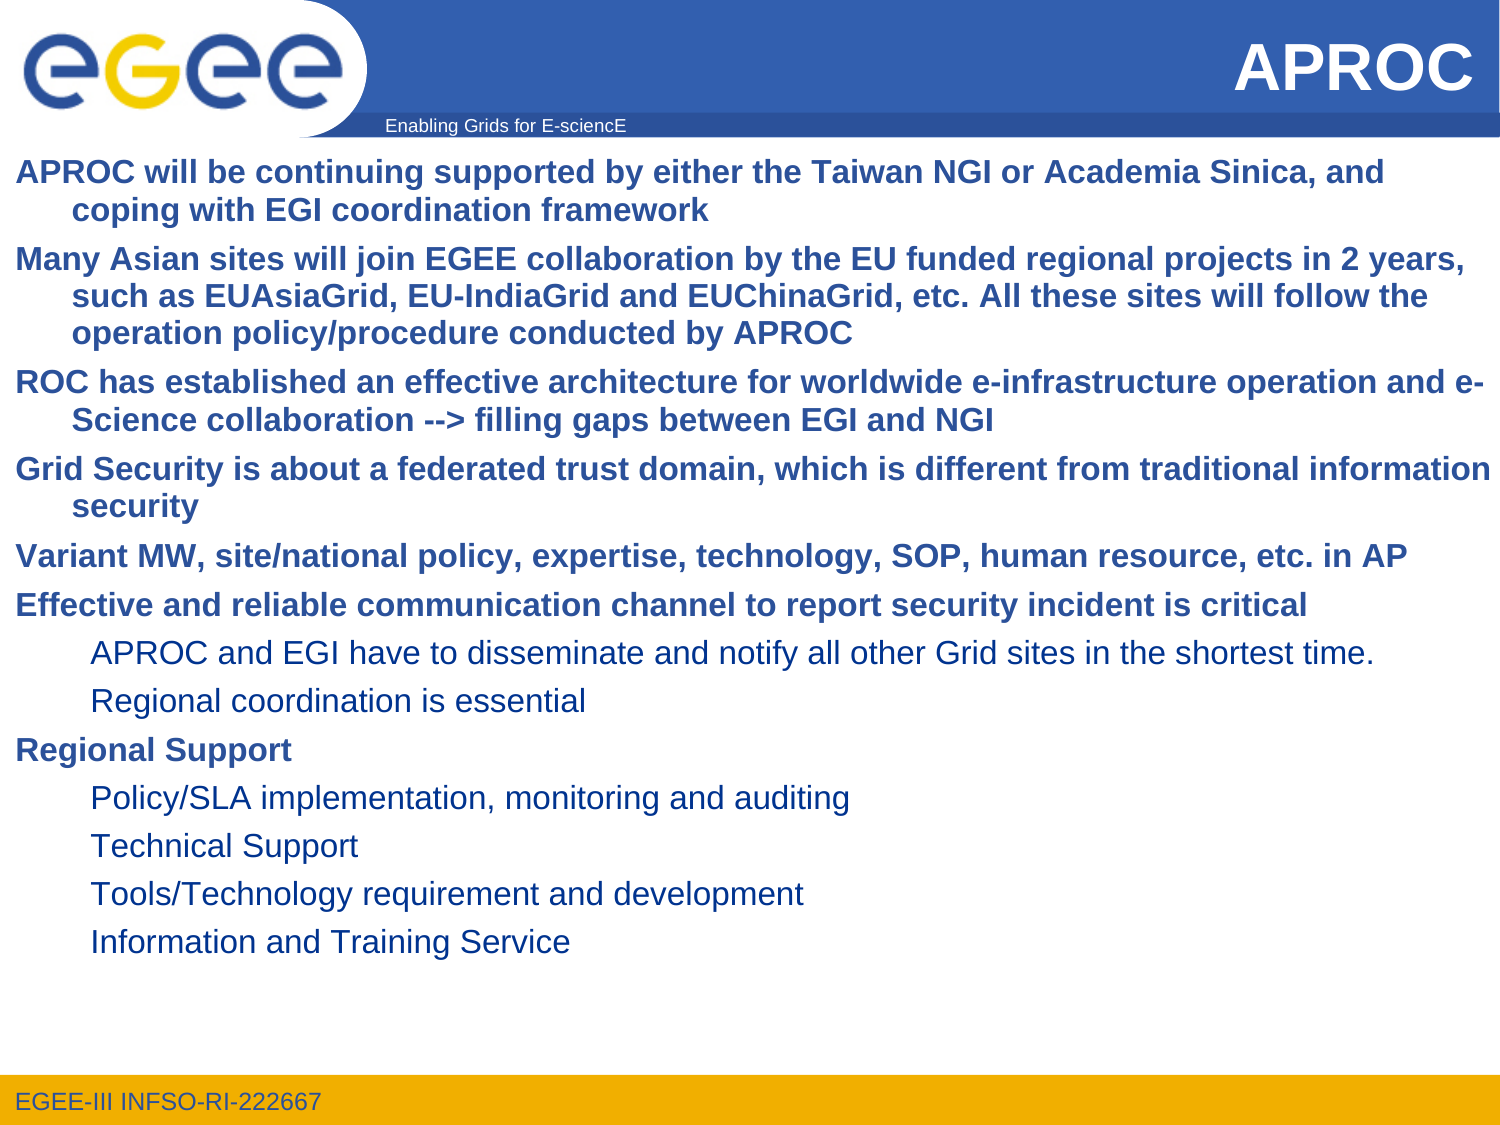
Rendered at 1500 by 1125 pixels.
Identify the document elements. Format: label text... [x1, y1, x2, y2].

picture [18, 30, 349, 112]
title APROC [369, 10, 1475, 124]
list APROC will be continuing supported by either the Taiwan NGI or Academia Sinica, and coping with EGI coordination framework Many Asian sites will join EGEE collaboration by the EU funded regional projects in 2 years, such as EUAsiaGrid, EU-IndiaGrid and EUChinaGrid, etc. All these sites will follow the operation policy/procedure conducted by APROC ROC has established an effective architecture for worldwide e-infrastructure operation and e-Science collaboration --> filling gaps between EGI and NGI Grid Security is about a federated trust domain, which is different from traditional information security Variant MW, site/national policy, expertise, technology, SOP, human resource, etc. in AP Effective and reliable communication channel to report security incident is critical APROC and EGI have to disseminate and notify all other Grid sites in the shortest time. Regional coordination is essential Regional Support Policy/SLA implementation, monitoring and auditing Technical Support Tools/Technology requirement and development Information and Training Service [15, 153, 1500, 1059]
